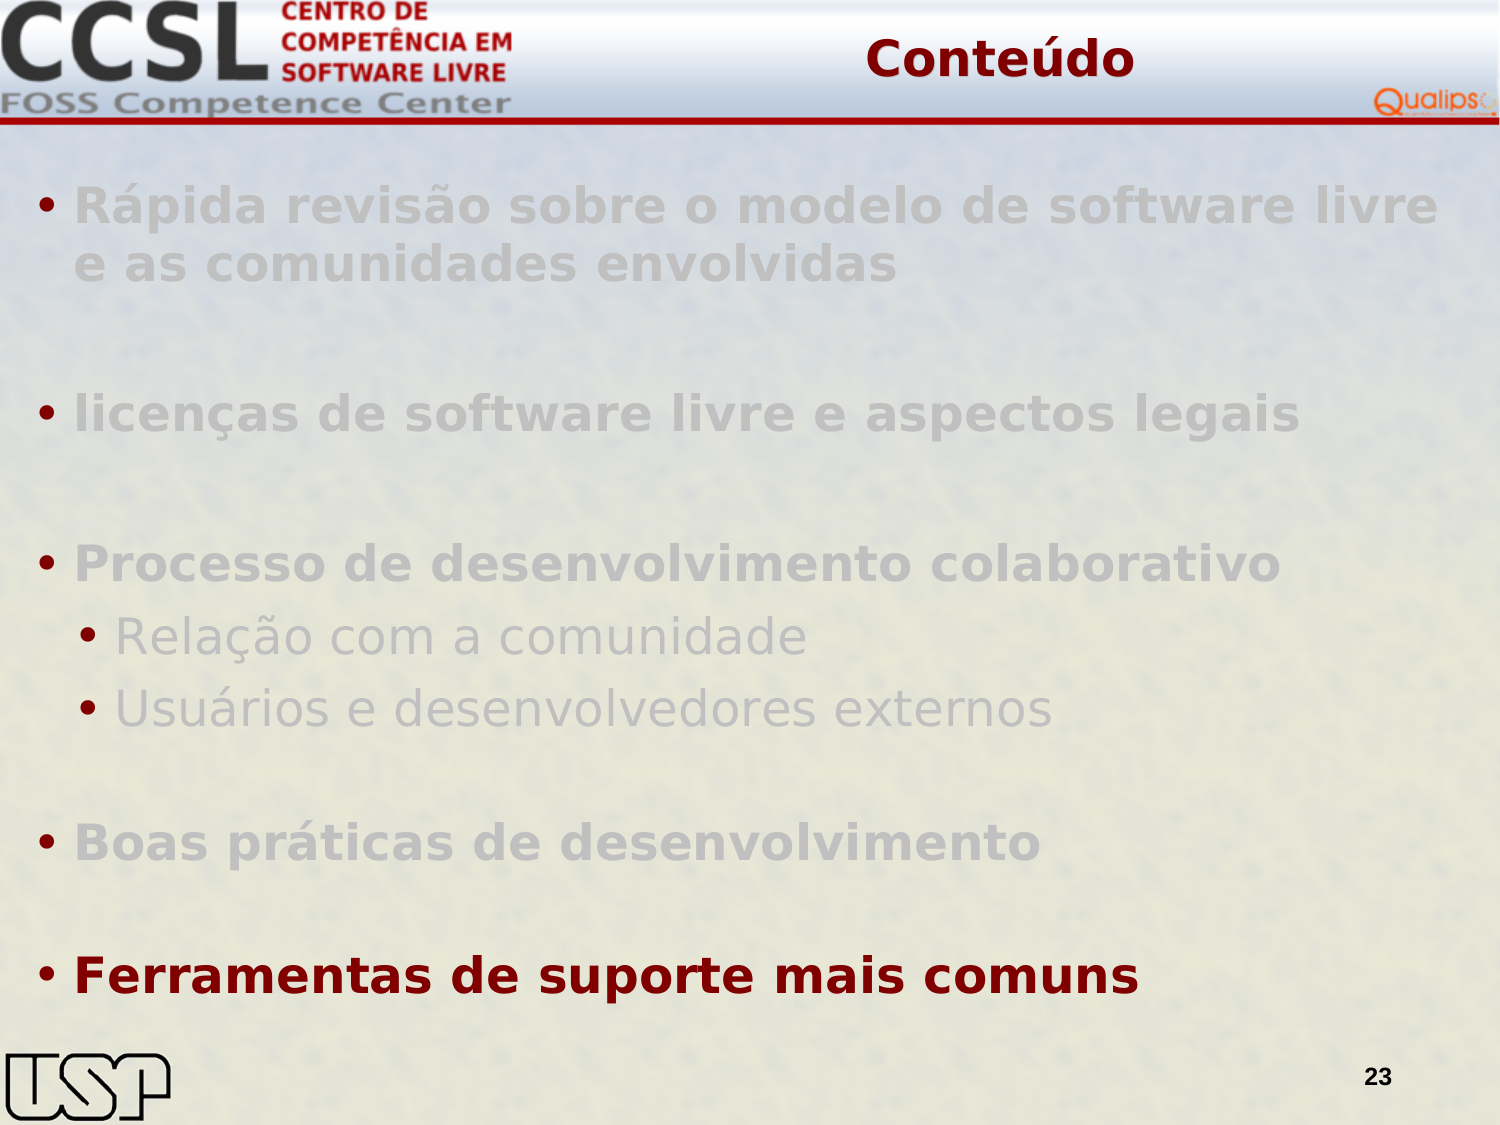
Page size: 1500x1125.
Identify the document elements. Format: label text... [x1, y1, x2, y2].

title Conteúdo [501, 0, 1500, 119]
picture [0, 0, 1500, 1125]
list Rápida revisão sobre o modelo de software livre e as comunidades envolvidas licenças de software livre e aspectos legais Processo de desenvolvimento colaborativo Relação com a comunidade Usuários e desenvolvedores externos Boas práticas de desenvolvimento Ferramentas de suporte mais comuns [32, 177, 1447, 1063]
